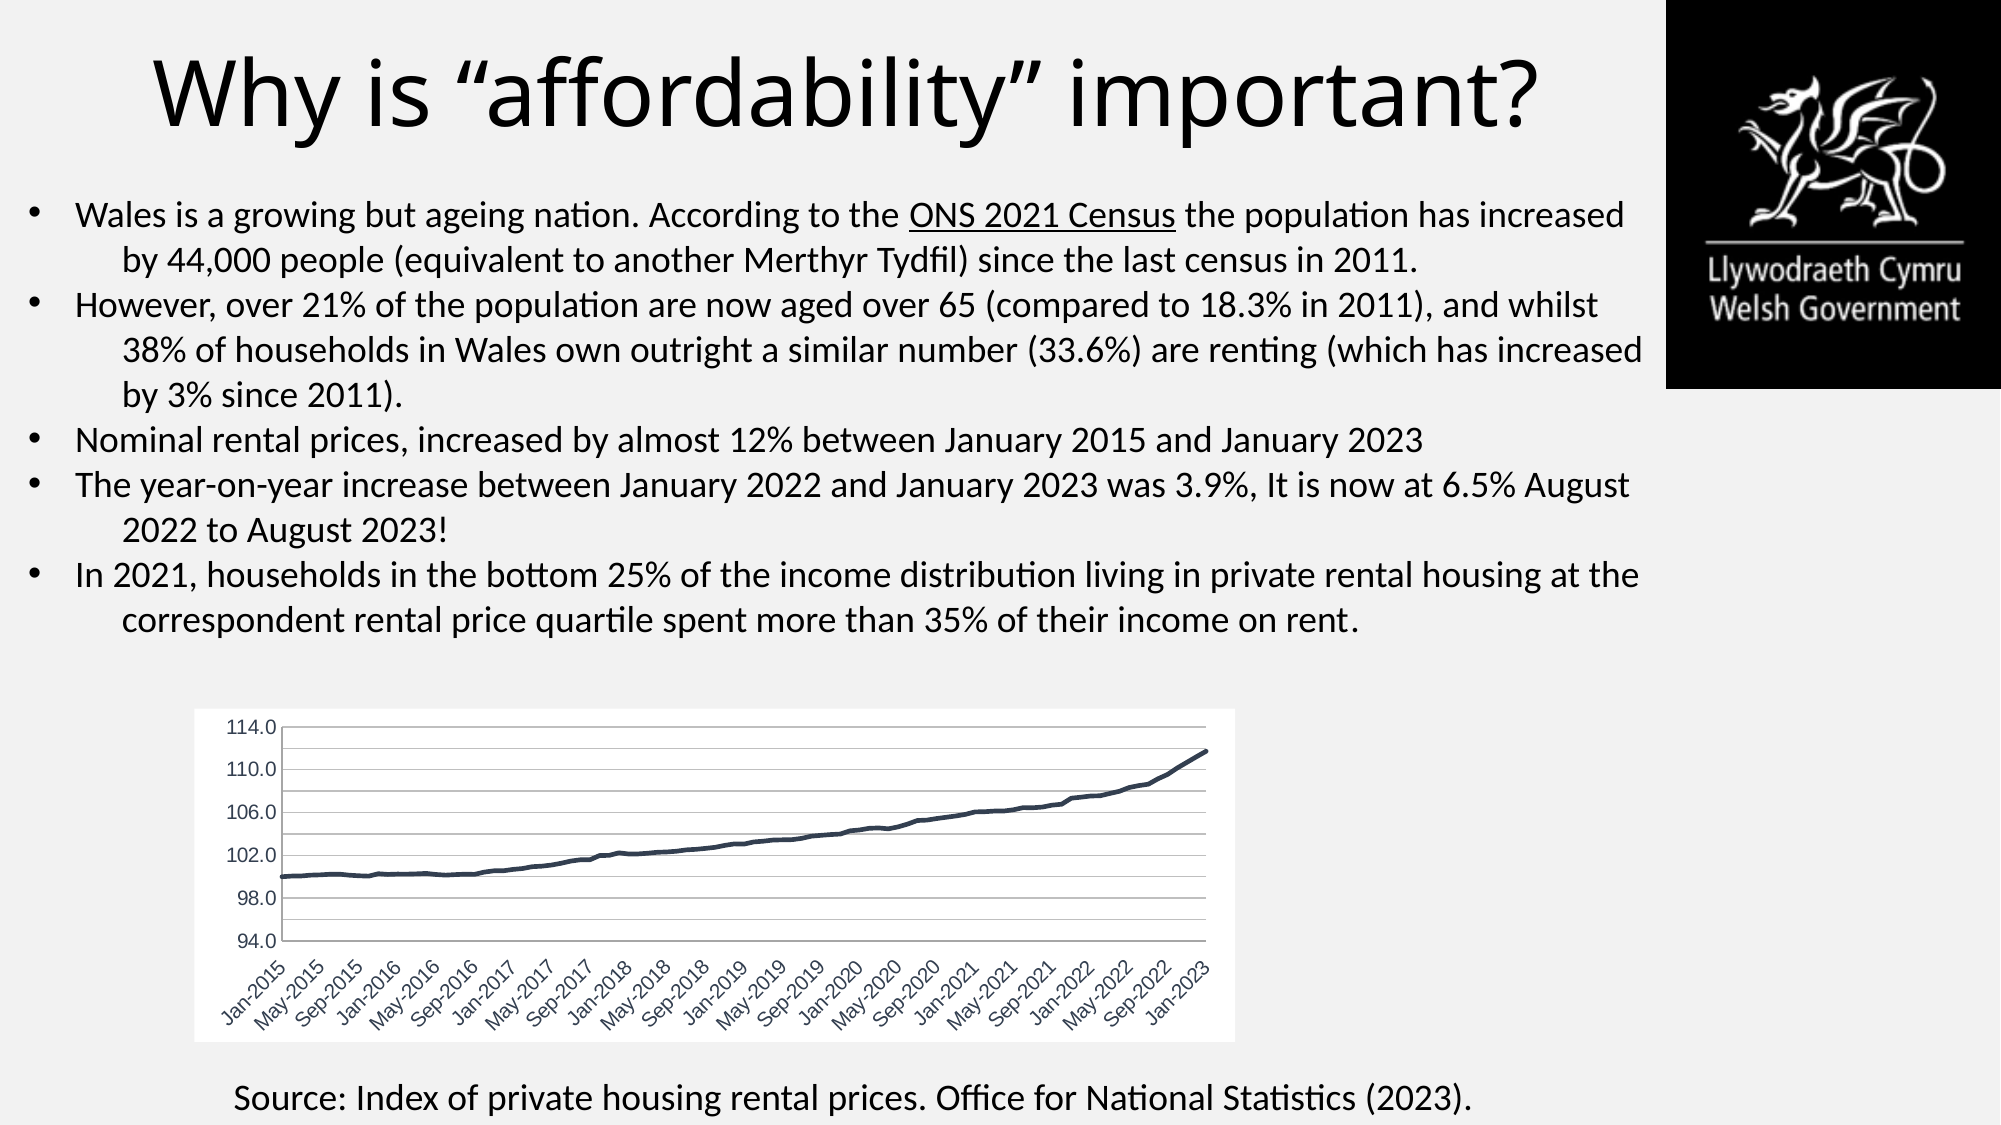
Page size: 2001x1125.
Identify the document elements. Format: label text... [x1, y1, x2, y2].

text_box Wales is a growing but ageing nation. According to the ONS 2021 Census the population has increased by 44,000 people (equivalent to another Merthyr Tydfil) since the last census in 2011. However, over 21% of the population are now aged over 65 (compared to 18.3% in 2011), and whilst 38% of households in Wales own outright a similar number (33.6%) are renting (which has increased by 3% since 2011). Nominal rental prices, increased by almost 12% between January 2015 and January 2023 The year-on-year increase between January 2022 and January 2023 was 3.9%, It is now at 6.5% August 2022 to August 2023! In 2021, households in the bottom 25% of the income distribution living in private rental housing at the correspondent rental price quartile spent more than 35% of their income on rent. [13, 182, 1667, 652]
text_box Source: Index of private housing rental prices. Office for National Statistics (2023). [218, 1065, 1649, 1125]
picture [1667, 0, 2000, 389]
chart [194, 708, 1236, 1042]
title Why is “affordability” important? [137, 0, 1863, 206]
